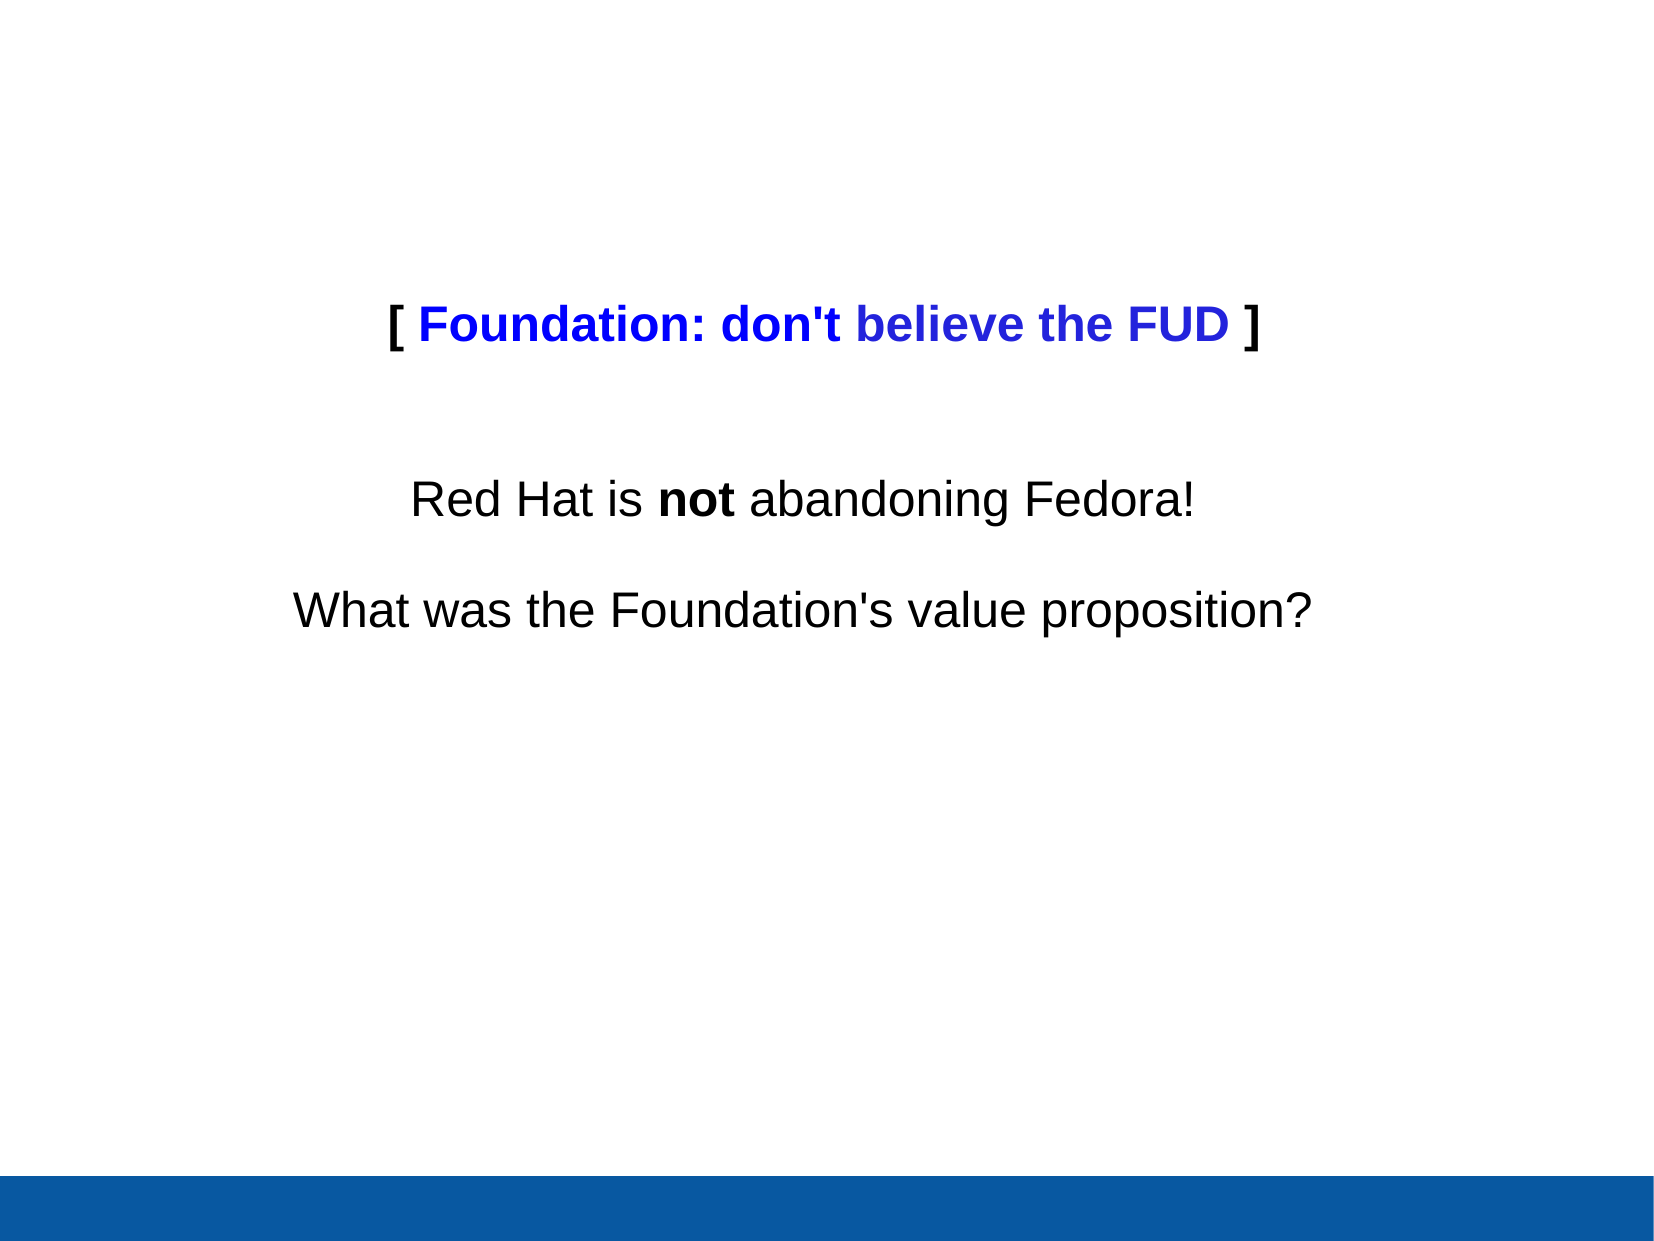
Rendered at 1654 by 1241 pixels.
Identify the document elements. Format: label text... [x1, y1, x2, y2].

text_box Red Hat is not abandoning Fedora! What was the Foundation's value proposition? [292, 470, 1351, 768]
text_box [ Foundation: don't believe the FUD ] [387, 296, 1262, 372]
picture [0, 1176, 1654, 1241]
